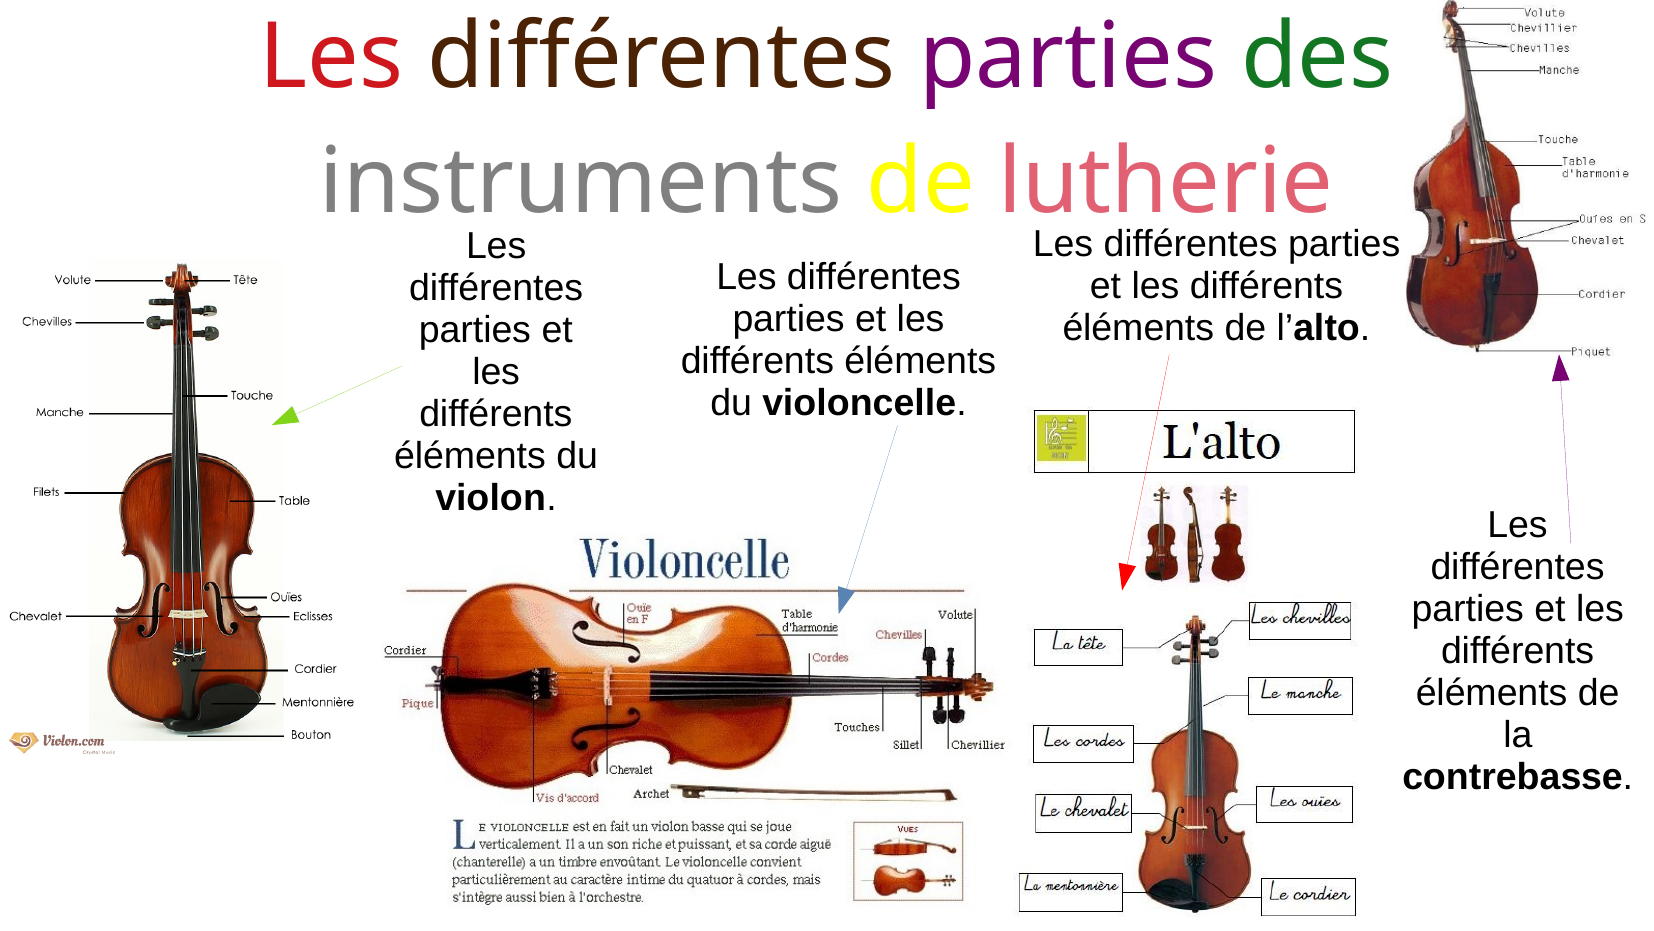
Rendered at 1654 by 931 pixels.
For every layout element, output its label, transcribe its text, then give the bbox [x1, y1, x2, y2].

text_box Les différentes parties et les différents éléments du violoncelle. [661, 248, 1015, 479]
text_box Les différentes parties et les différents éléments de la contrebasse. [1381, 496, 1654, 807]
text_box Les différentes parties et les différents éléments du violon. [377, 216, 615, 516]
picture [0, 259, 1382, 931]
picture [1406, 0, 1654, 367]
text_box Les différentes parties et les différents éléments de l’alto. [1015, 215, 1418, 438]
title Les différentes parties des instruments de lutherie [82, 0, 1406, 230]
